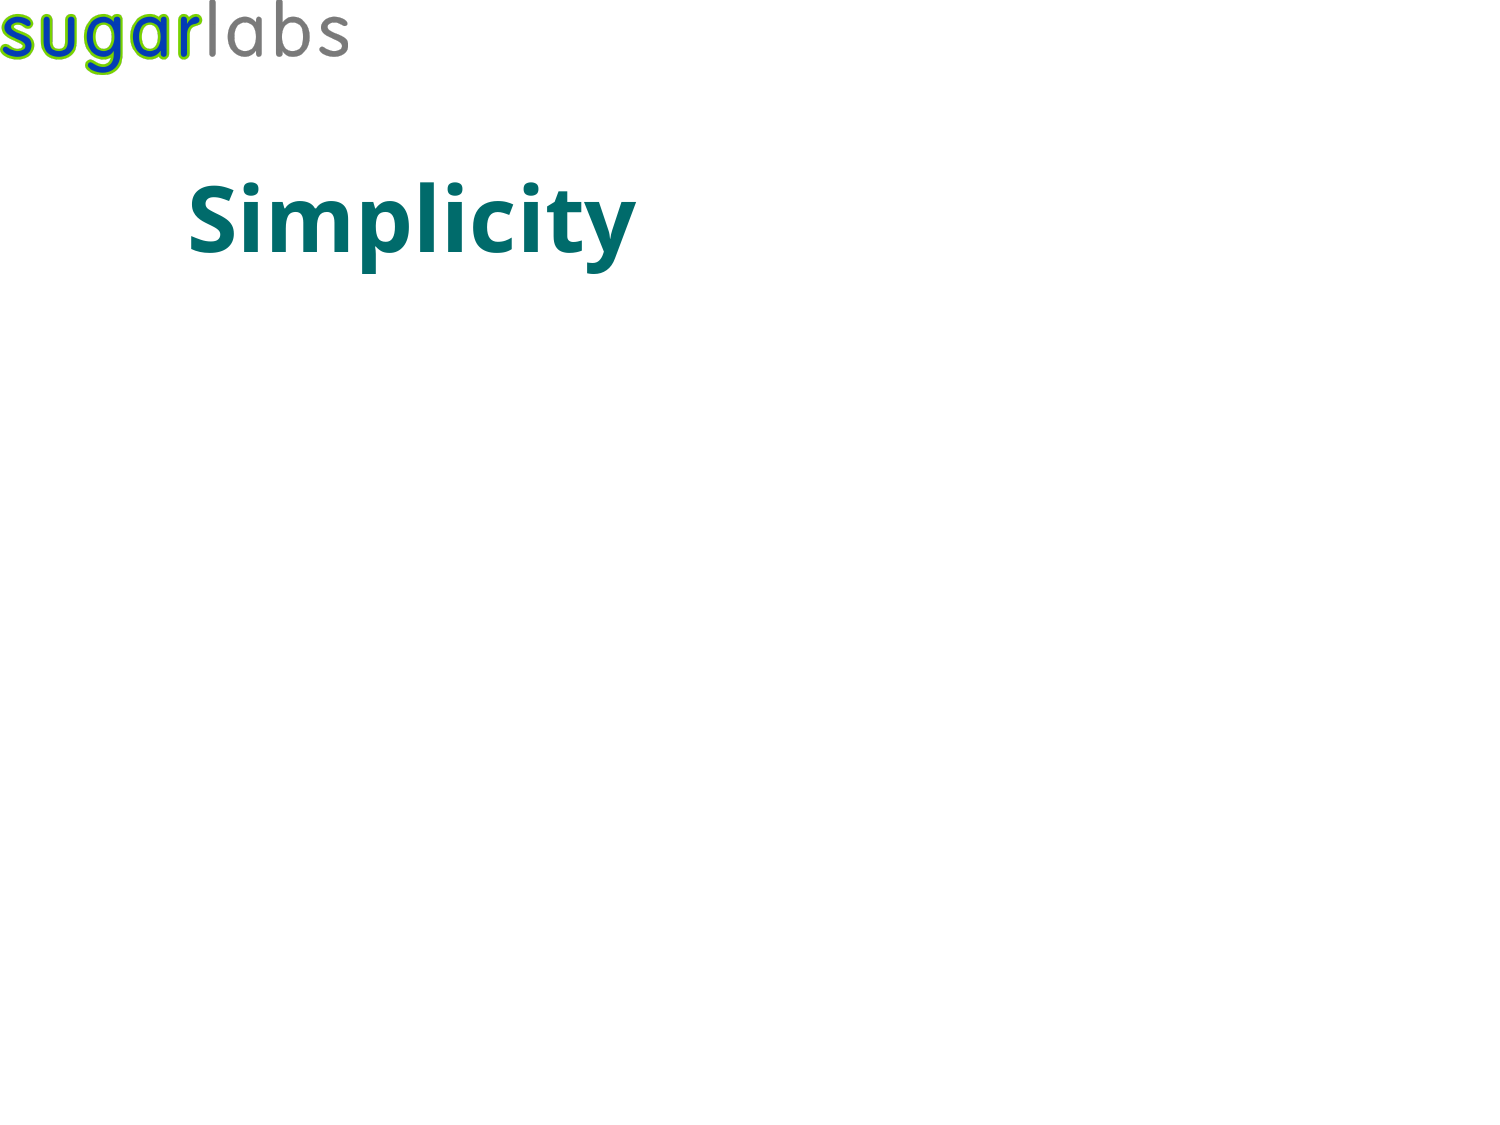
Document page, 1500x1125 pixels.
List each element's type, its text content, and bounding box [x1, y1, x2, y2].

title Simplicity [187, 82, 1500, 331]
picture [0, 0, 348, 75]
